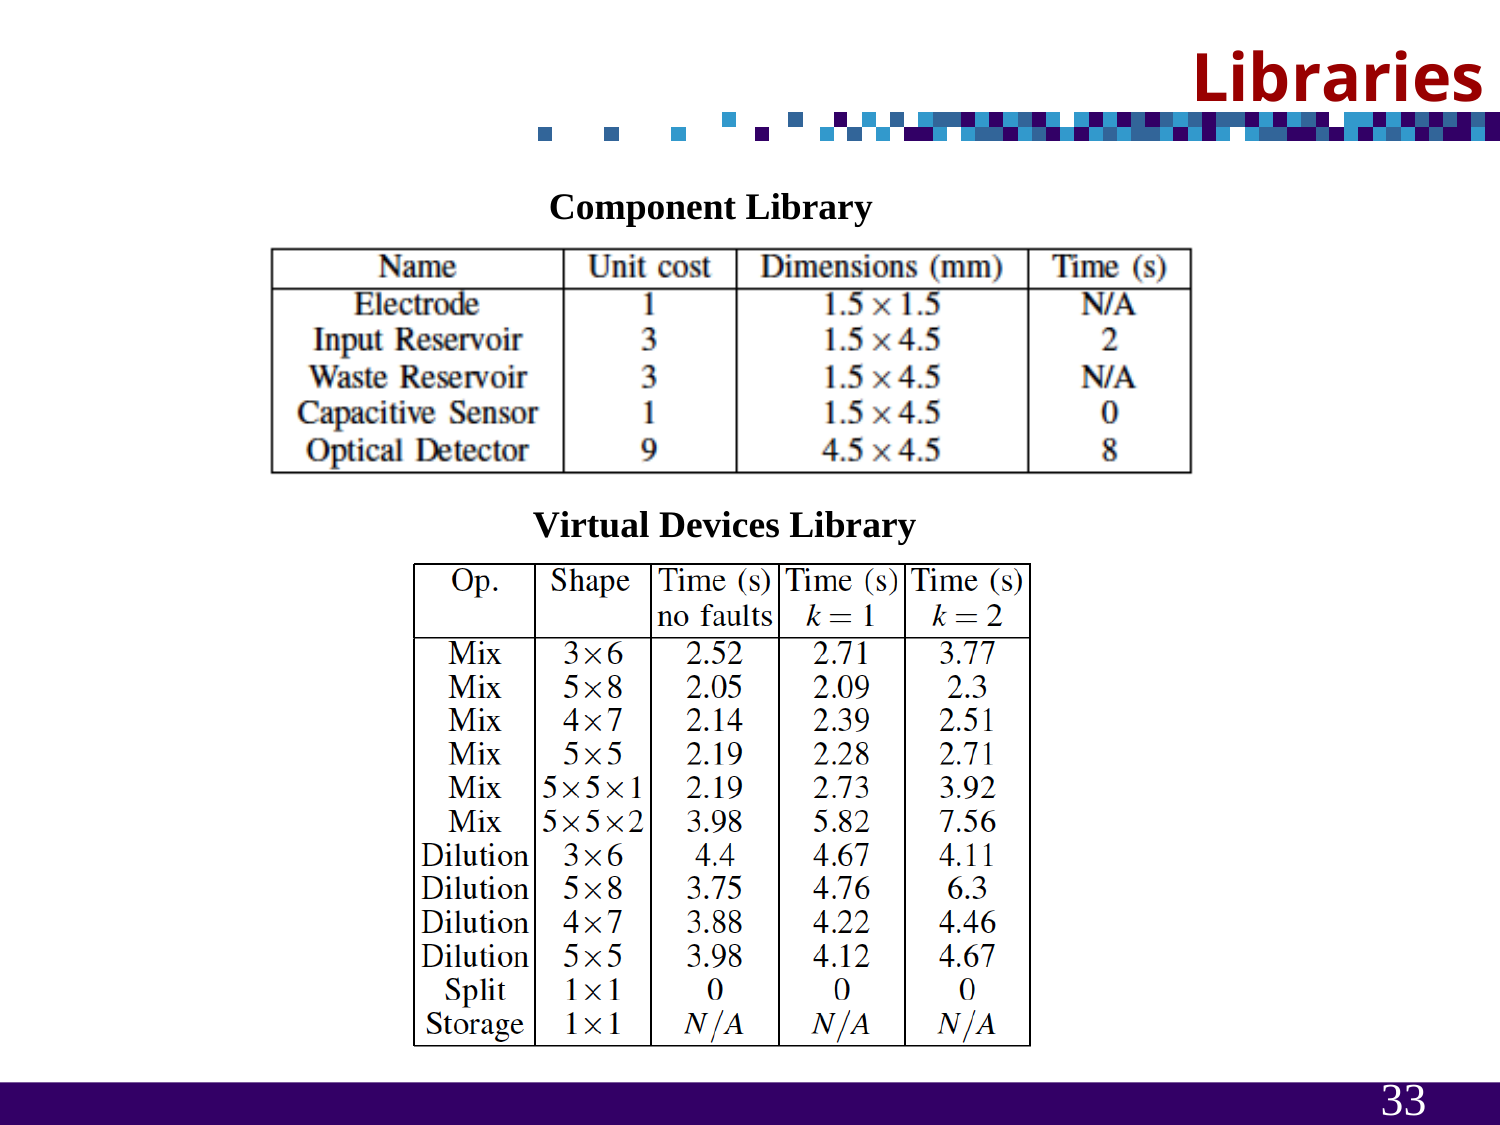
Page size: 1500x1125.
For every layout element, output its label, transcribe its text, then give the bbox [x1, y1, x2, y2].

title Libraries [0, 24, 1500, 125]
text_box Component Library [534, 174, 960, 235]
text_box Virtual Devices Library [518, 493, 944, 553]
picture [259, 234, 1207, 494]
picture [411, 560, 1033, 1047]
